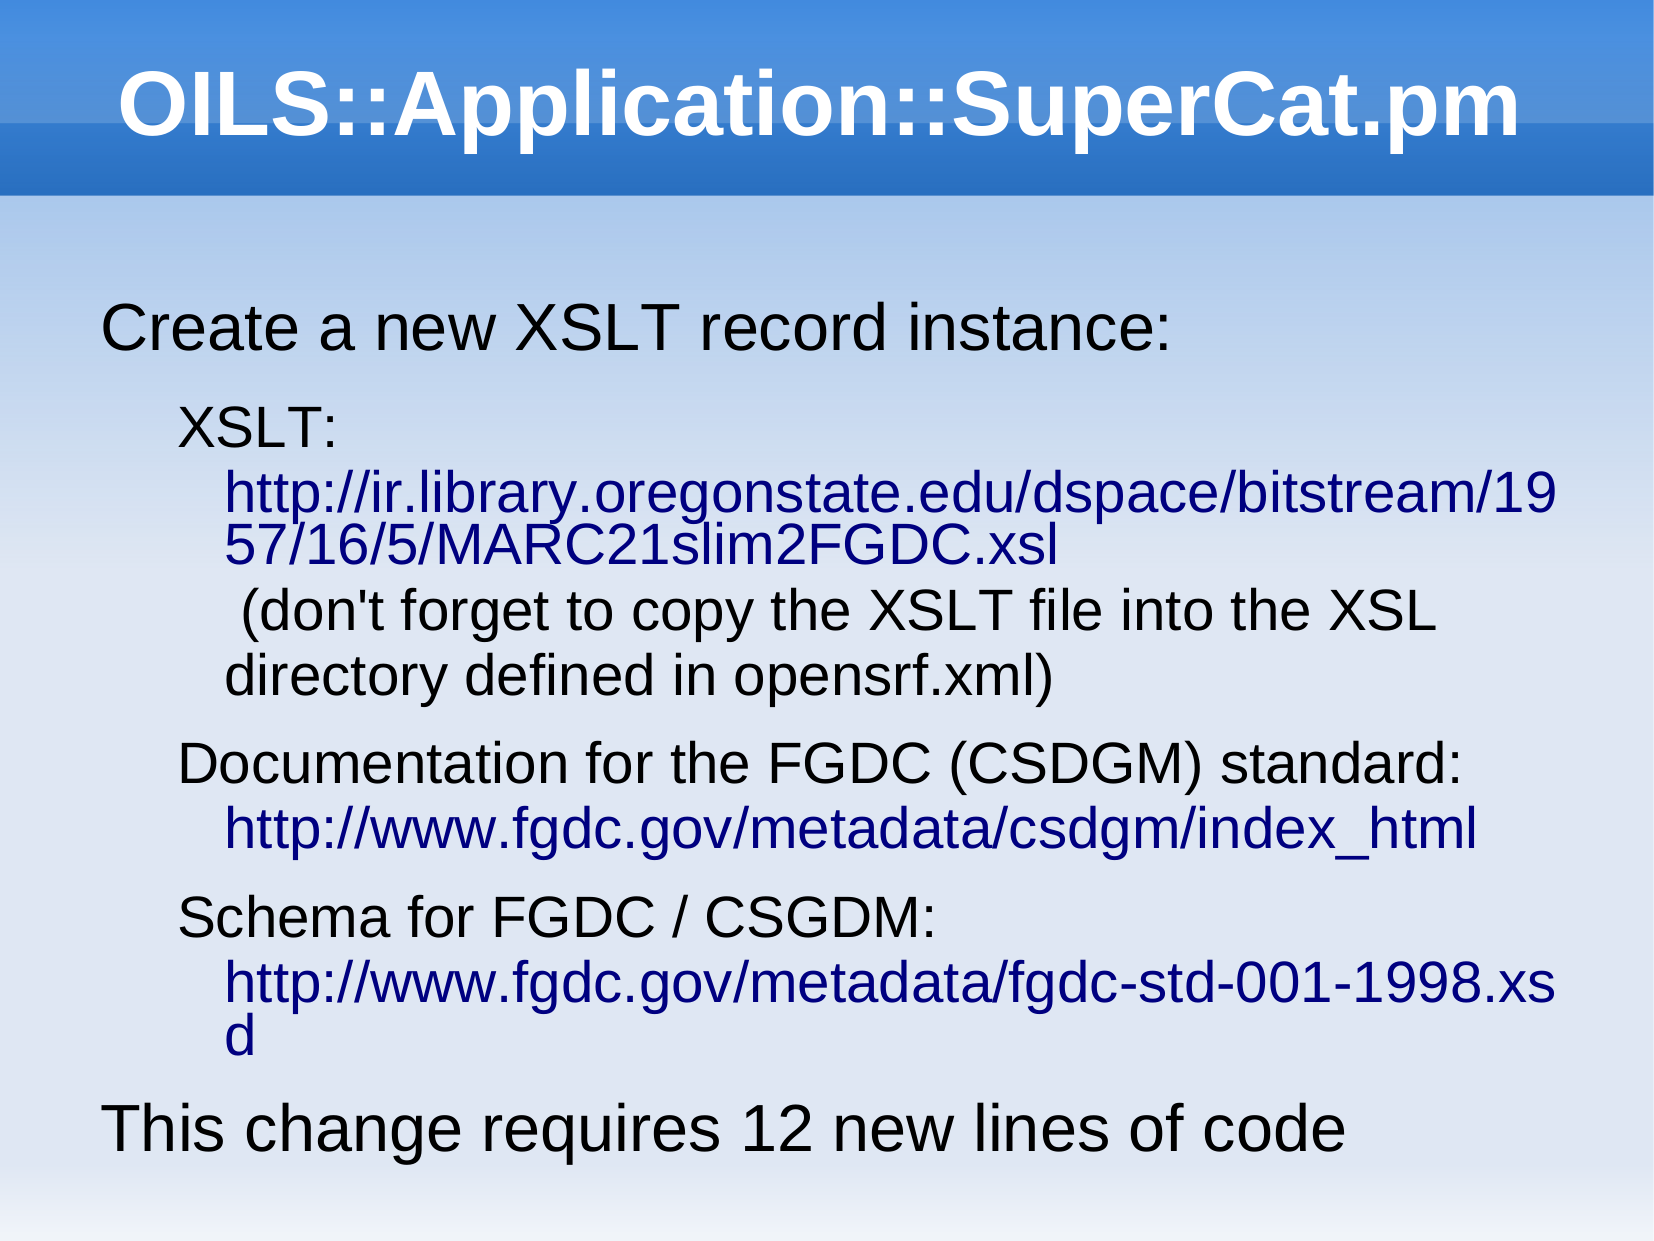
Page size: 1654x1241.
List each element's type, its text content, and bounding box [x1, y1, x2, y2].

title OILS::Application::SuperCat.pm [76, 0, 1565, 208]
list Create a new XSLT record instance: XSLT: http://ir.library.oregonstate.edu/dspace/bitstream/1957/16/5/MARC21slim2FGDC.xsl (don't forget to copy the XSLT file into the XSL directory defined in opensrf.xml) Documentation for the FGDC (CSDGM) standard: http://www.fgdc.gov/metadata/csdgm/index_html Schema for FGDC / CSGDM: http://www.fgdc.gov/metadata/fgdc-std-001-1998.xsd This change requires 12 new lines of code [82, 290, 1571, 1109]
picture [0, 0, 1654, 1241]
